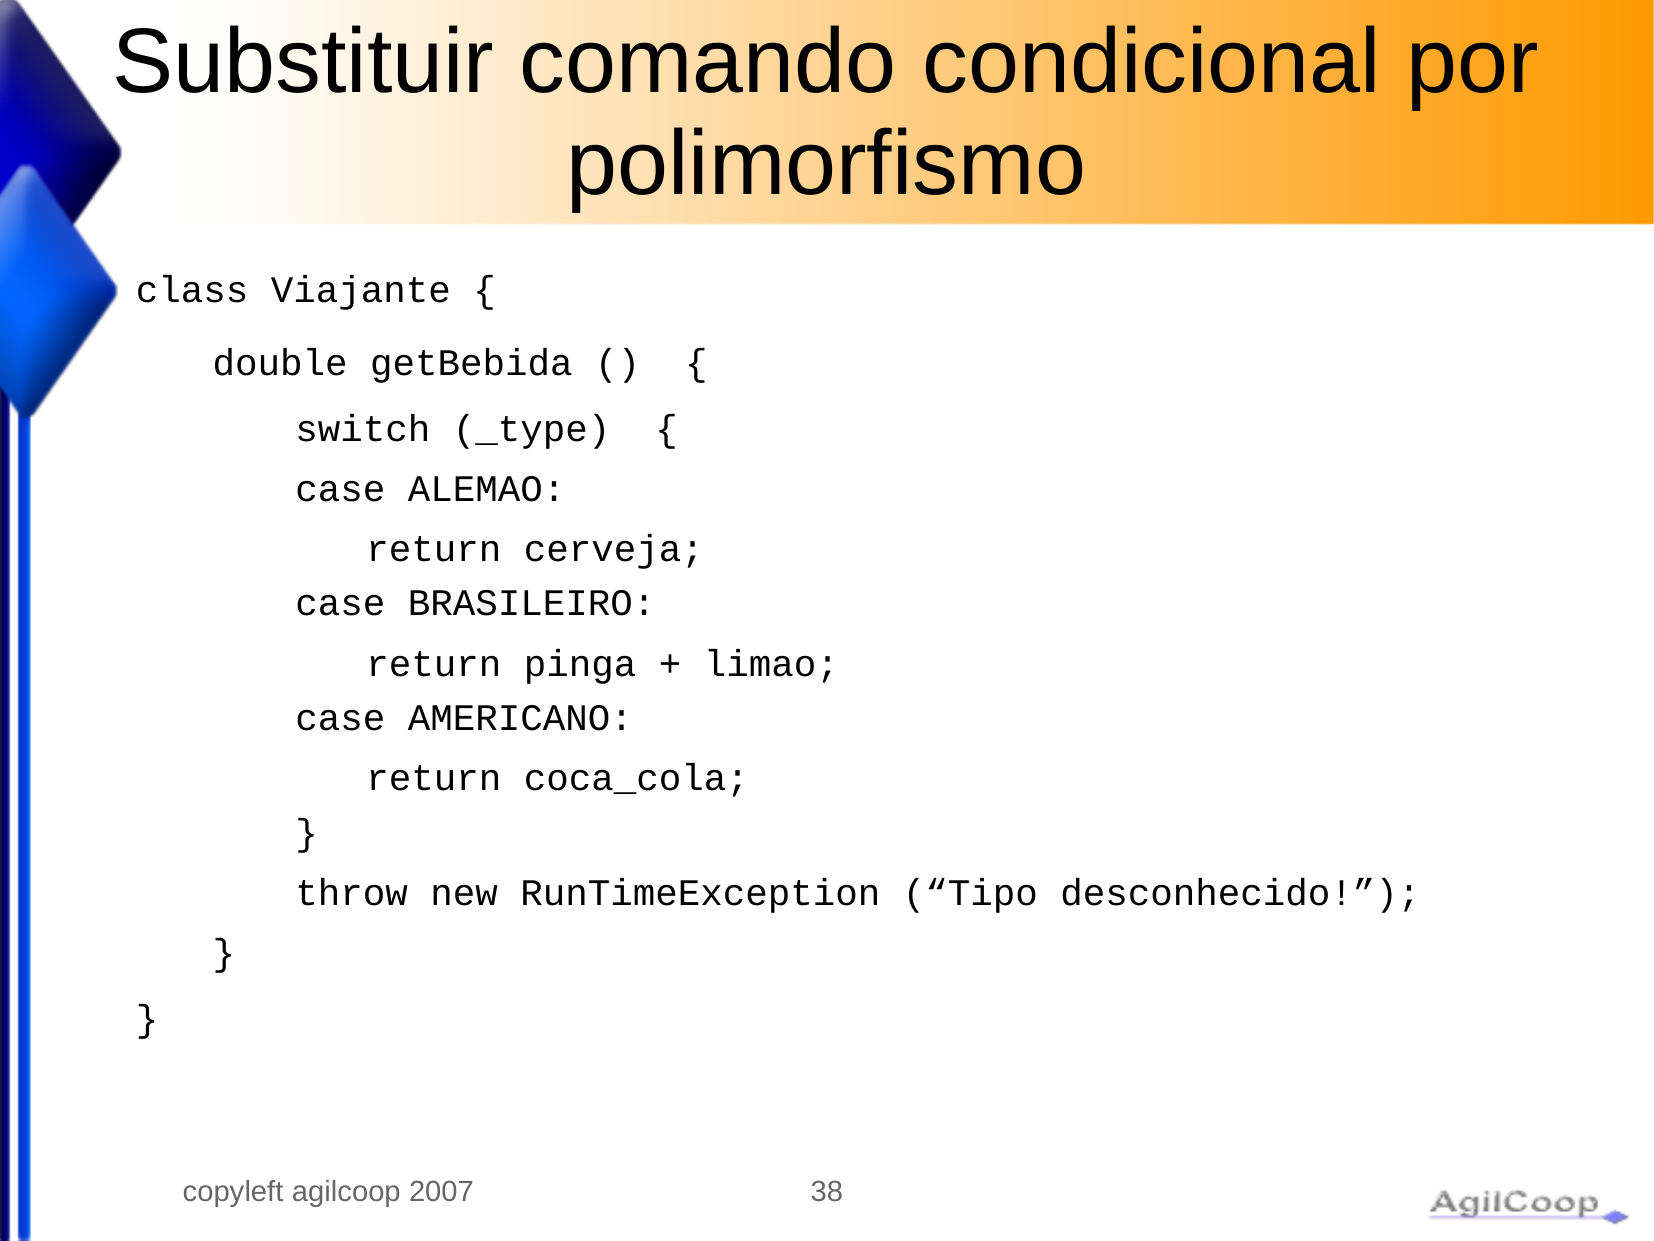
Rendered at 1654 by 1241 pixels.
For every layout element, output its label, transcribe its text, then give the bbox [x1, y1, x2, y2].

title Substituir comando condicional por polimorfismo [82, 8, 1571, 216]
list class Viajante { double getBebida () { switch (_type) { case ALEMAO: return cerveja; case BRASILEIRO: return pinga + limao; case AMERICANO: return coca_cola; } throw new RunTimeException (“Tipo desconhecido!”); } } [118, 271, 1607, 1123]
picture [0, 0, 1654, 1241]
